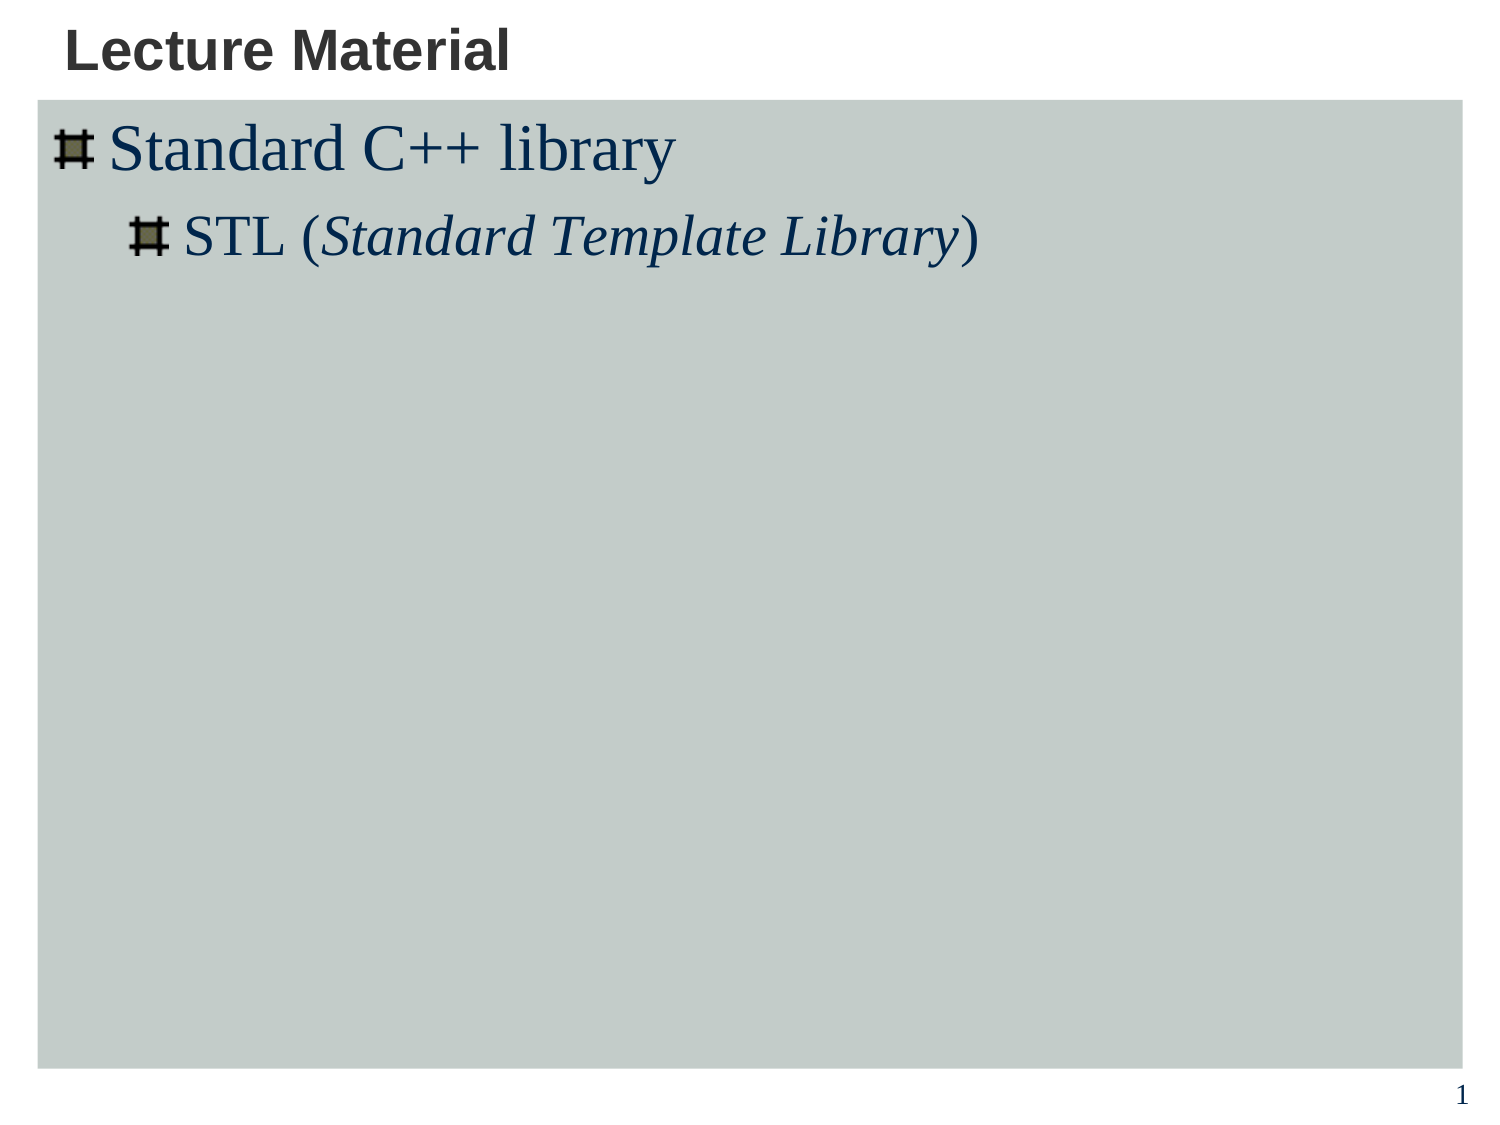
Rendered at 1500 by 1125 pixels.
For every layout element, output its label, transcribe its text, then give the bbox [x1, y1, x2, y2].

list Standard C++ library STL (Standard Template Library) [37, 99, 1463, 1069]
title Lecture Material [50, 0, 1450, 91]
